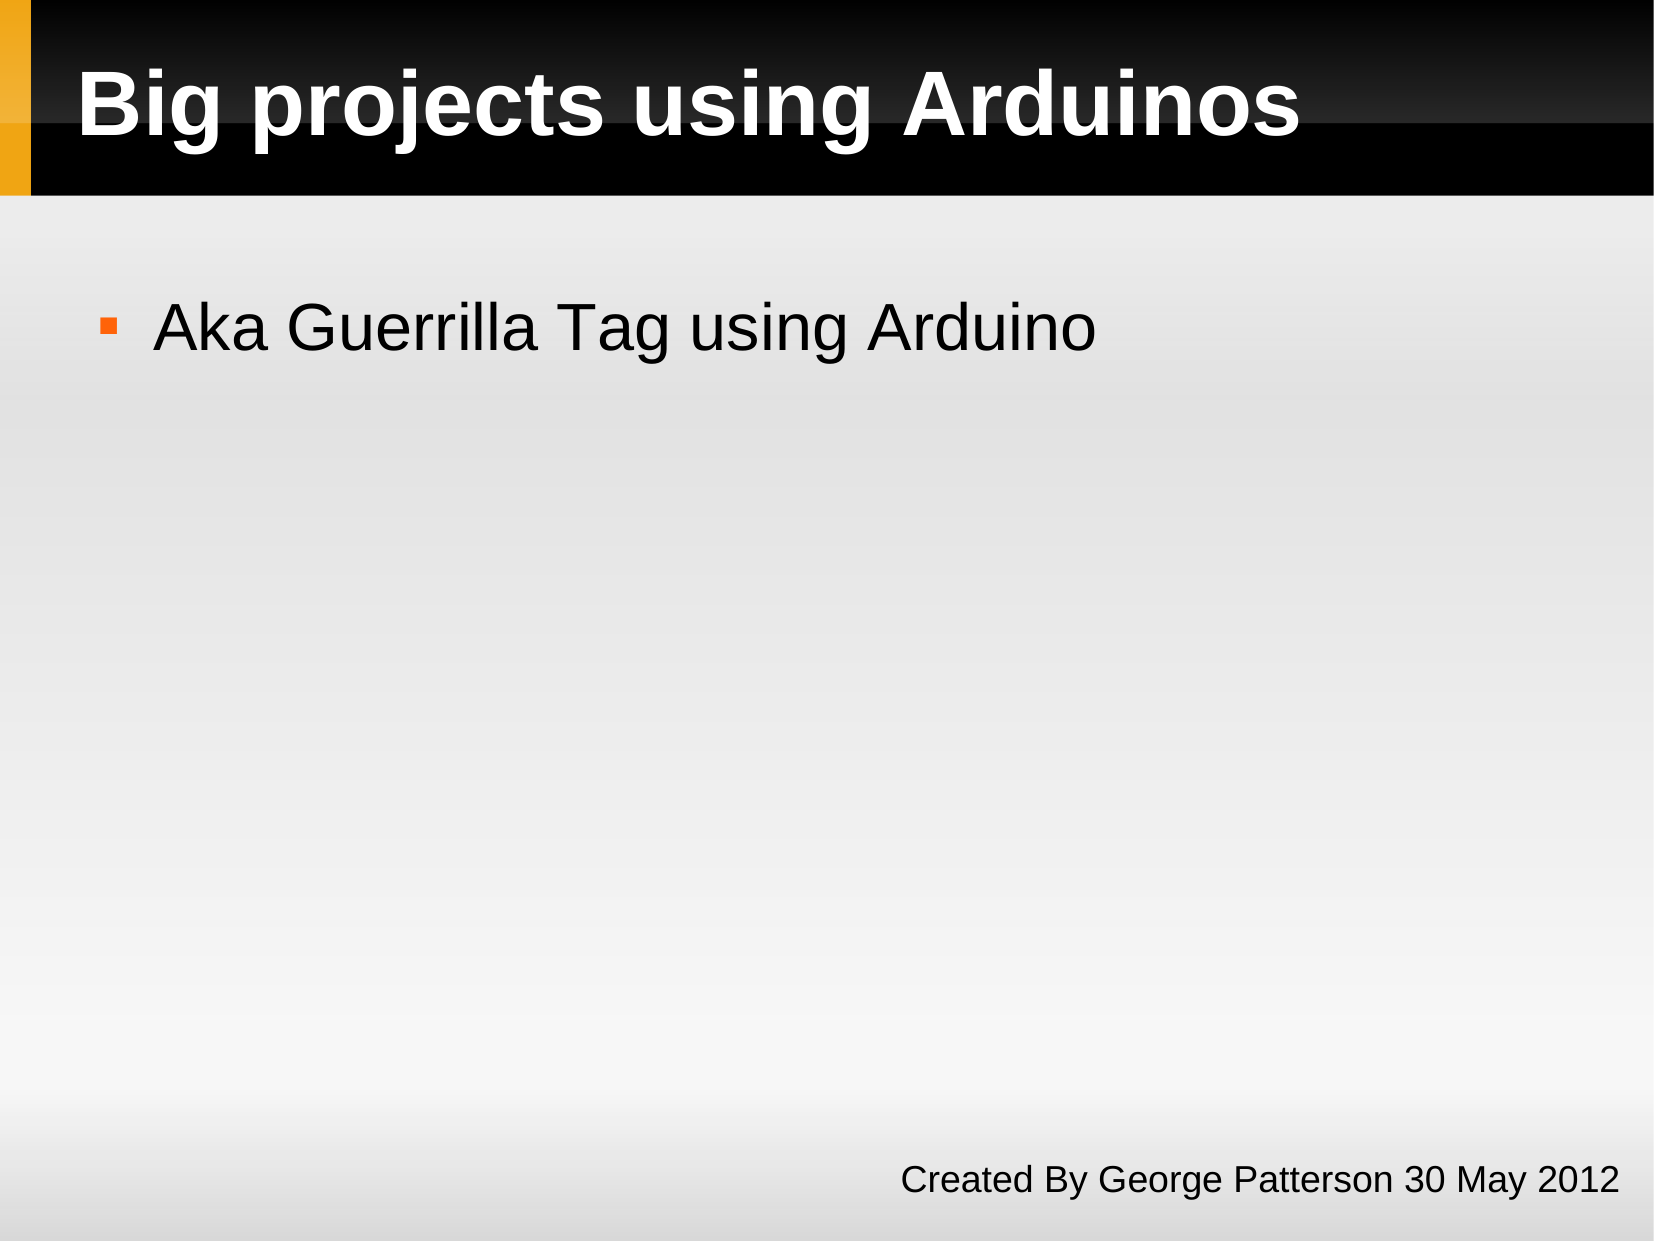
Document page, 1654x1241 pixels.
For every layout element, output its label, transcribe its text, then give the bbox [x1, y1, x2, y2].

text_box Created By George Patterson 30 May 2012 [885, 1151, 1636, 1209]
list Aka Guerrilla Tag using Arduino [82, 290, 1571, 1109]
title Big projects using Arduinos [76, 0, 1565, 208]
picture [0, 0, 1654, 1241]
